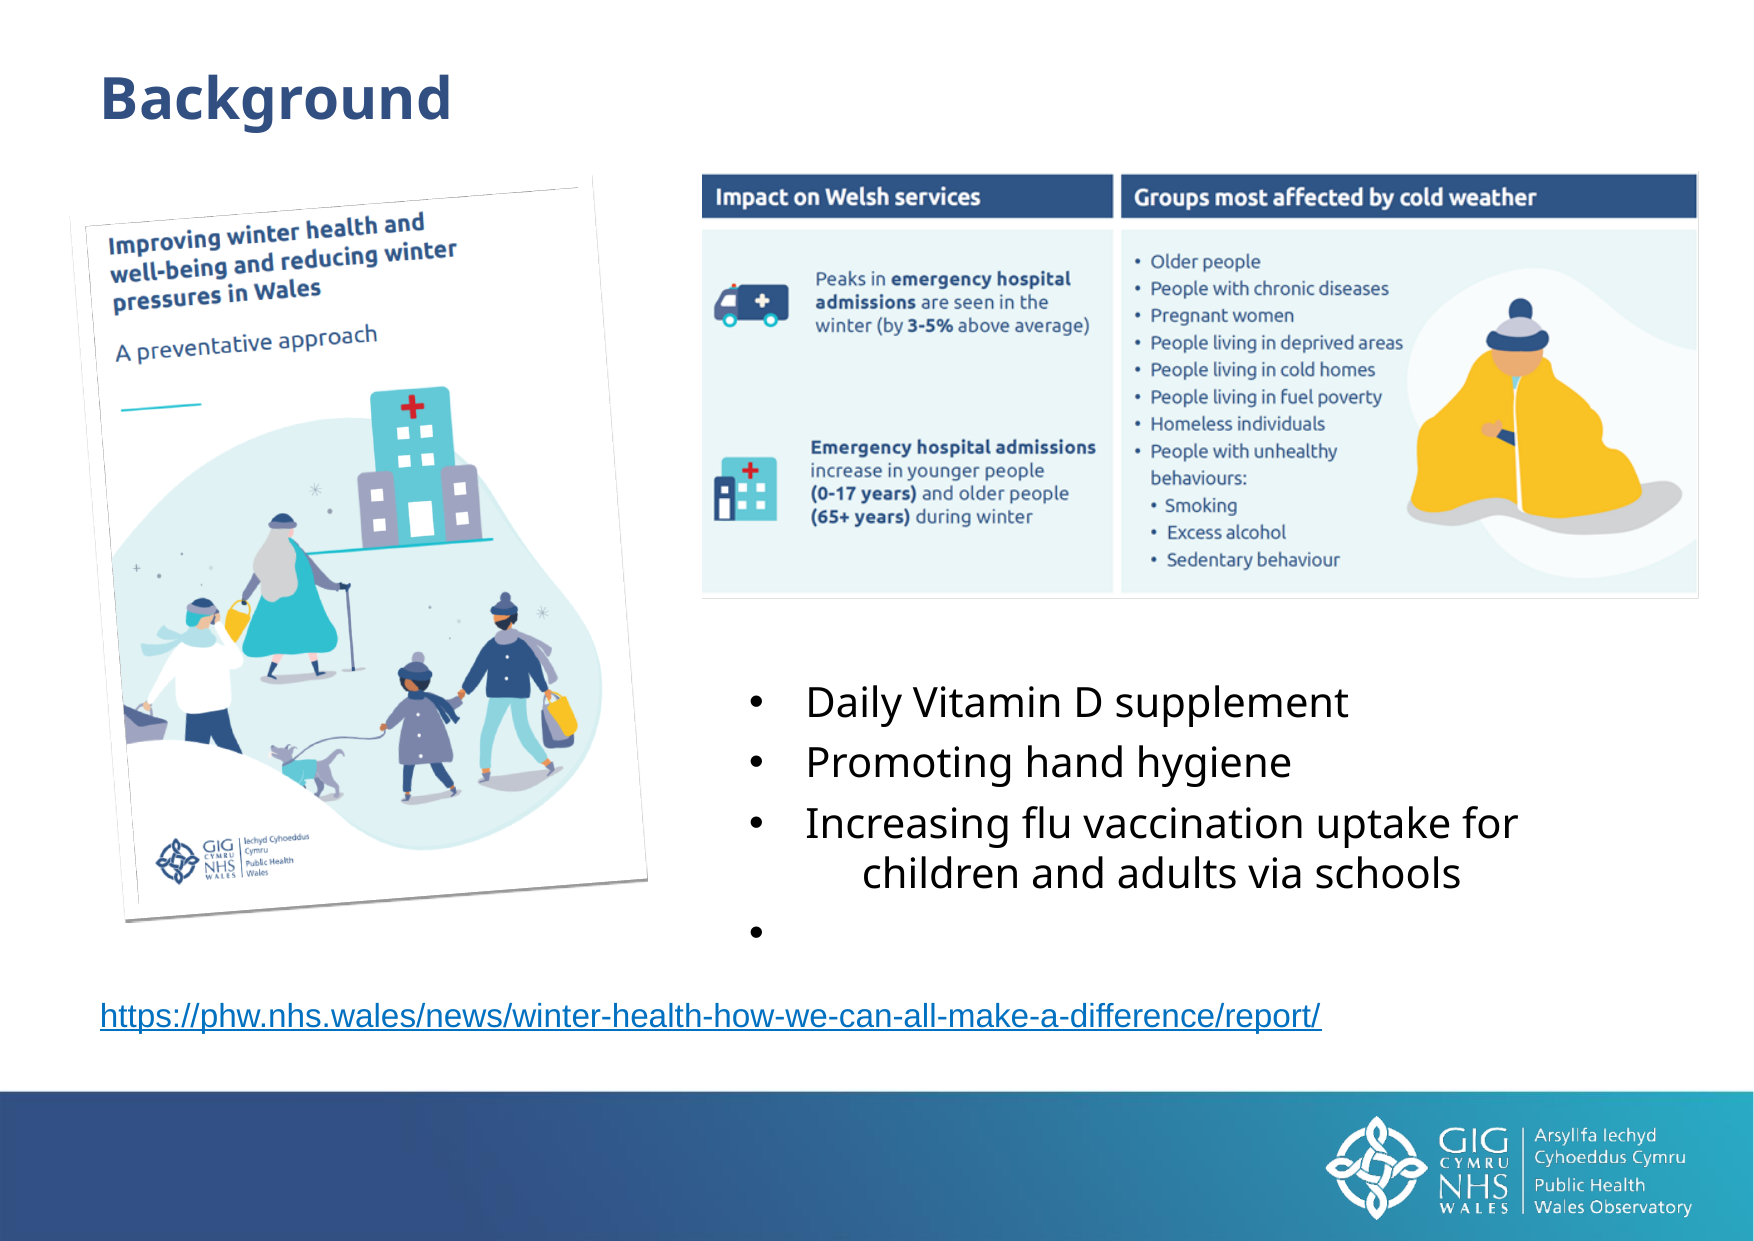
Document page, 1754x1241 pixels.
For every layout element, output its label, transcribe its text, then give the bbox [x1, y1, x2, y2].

text_box https://phw.nhs.wales/news/winter-health-how-we-can-all-make-a-difference/report/ [85, 986, 1362, 1041]
picture [85, 187, 632, 904]
text_box Daily Vitamin D supplement Promoting hand hygiene Increasing flu vaccination uptake for children and adults via schools [734, 668, 1692, 952]
picture [702, 171, 1700, 601]
text_box Background [85, 53, 1267, 140]
